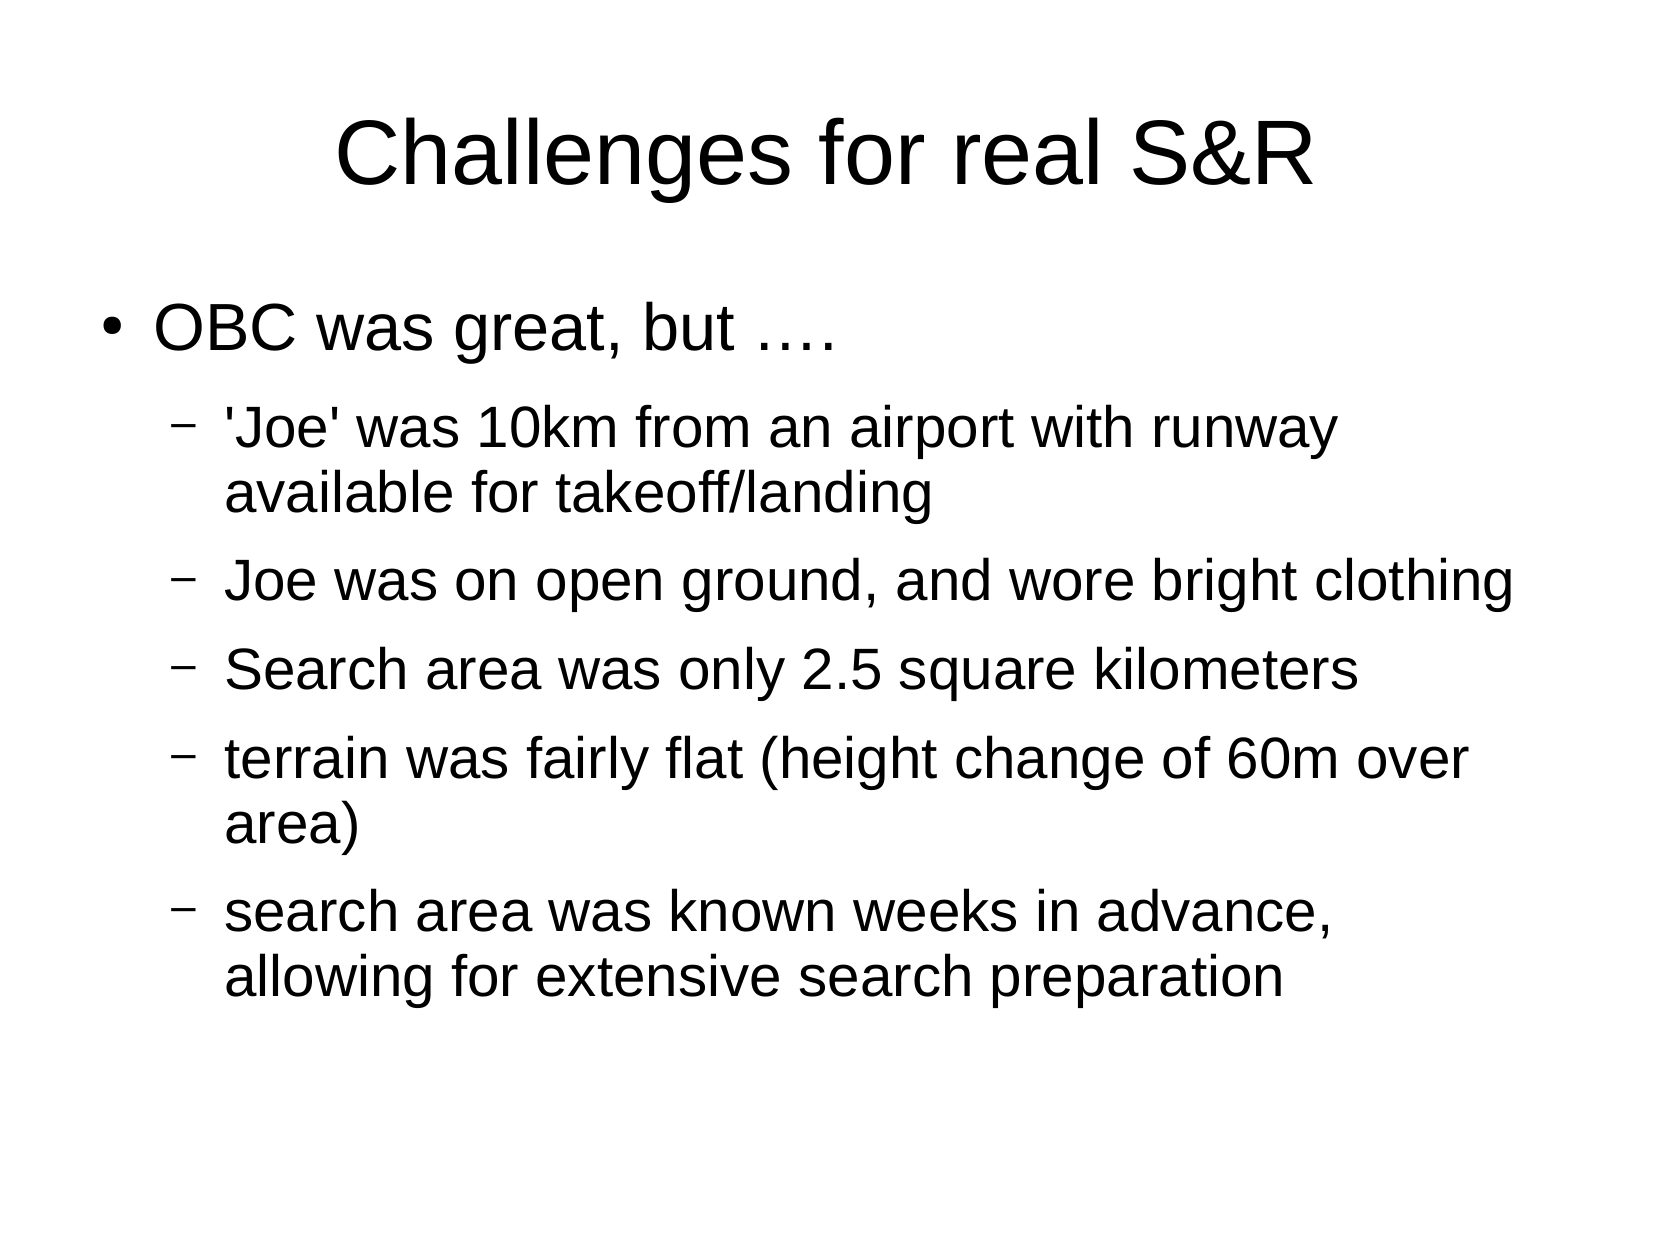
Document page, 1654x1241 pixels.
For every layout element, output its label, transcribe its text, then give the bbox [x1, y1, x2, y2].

title Challenges for real S&R [82, 49, 1571, 257]
list OBC was great, but …. 'Joe' was 10km from an airport with runway available for takeoff/landing Joe was on open ground, and wore bright clothing Search area was only 2.5 square kilometers terrain was fairly flat (height change of 60m over area) search area was known weeks in advance, allowing for extensive search preparation [82, 290, 1538, 1010]
